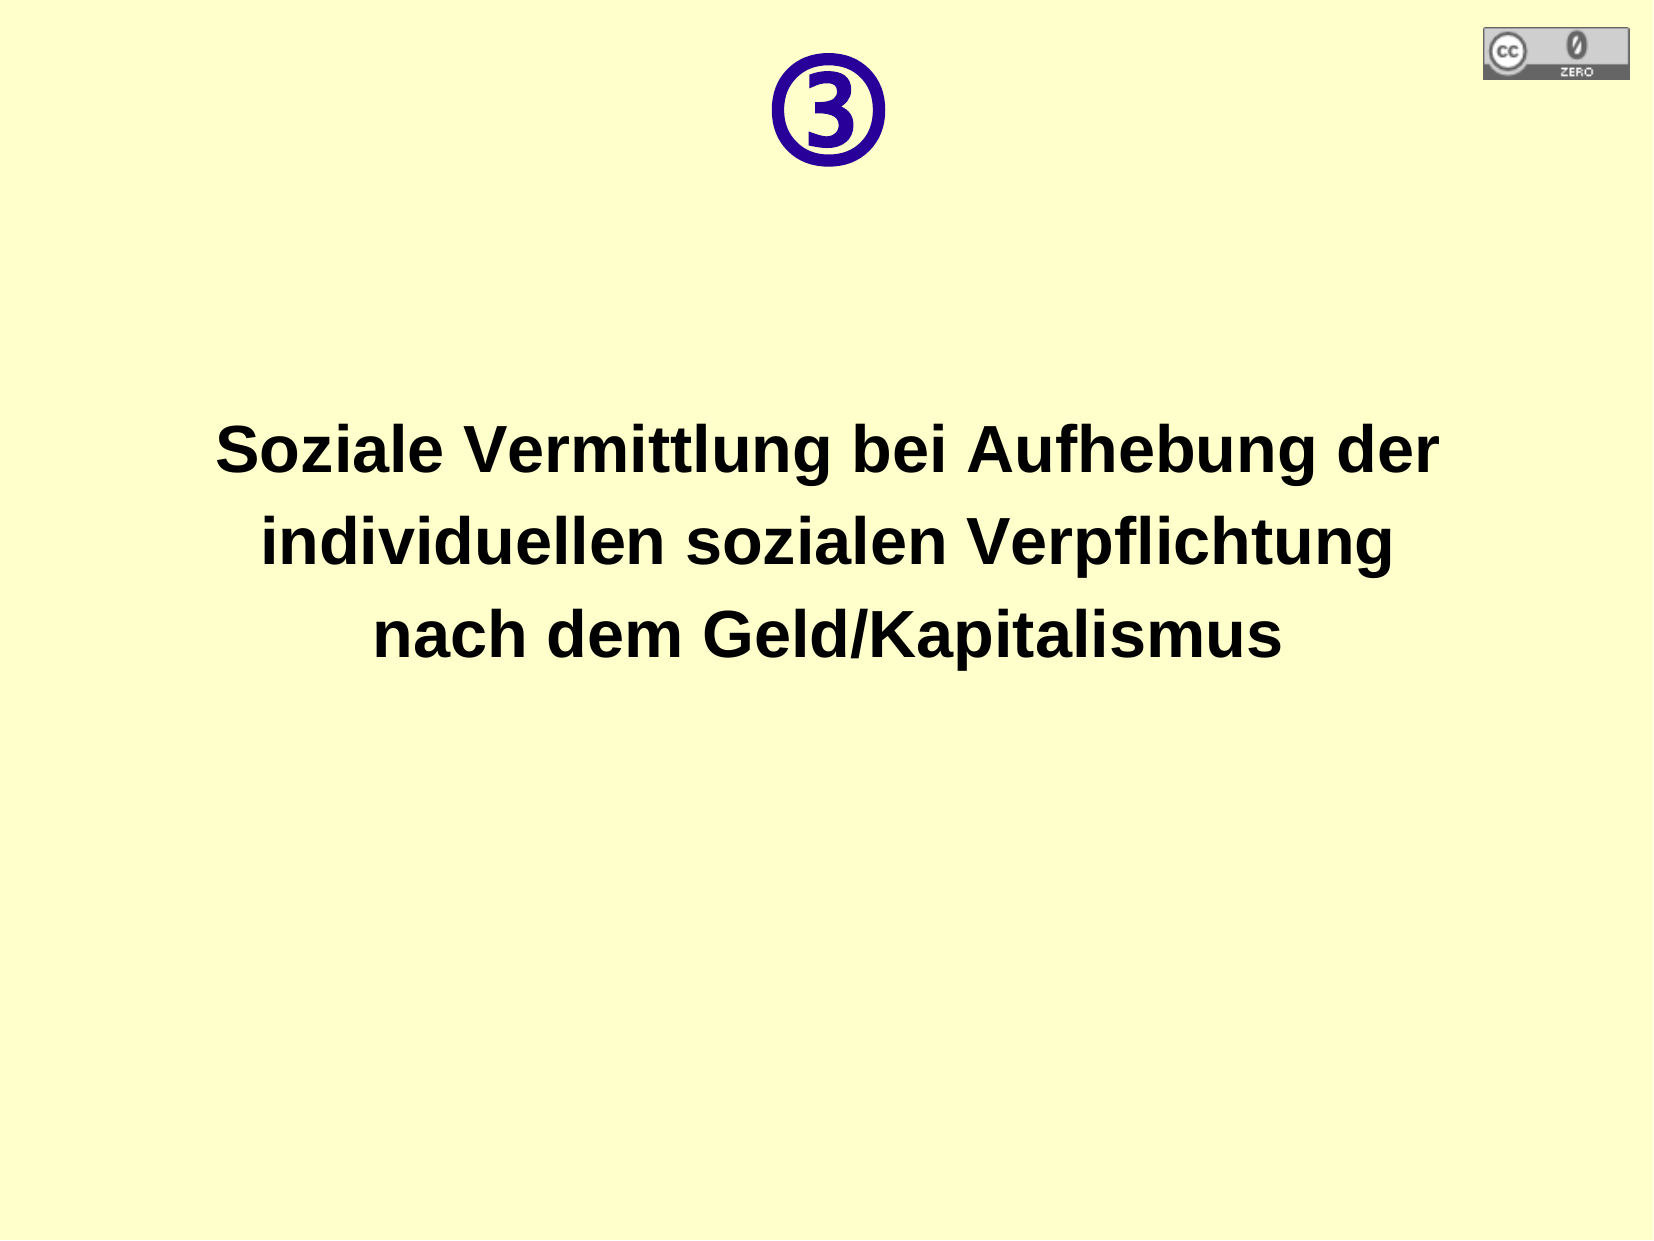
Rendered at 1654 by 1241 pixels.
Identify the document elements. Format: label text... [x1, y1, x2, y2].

list Soziale Vermittlung bei Aufhebung der individuellen sozialen Verpflichtung nach dem Geld/Kapitalismus [92, 226, 1565, 1034]
picture [1483, 27, 1630, 80]
title ➂ [86, 35, 1571, 221]
